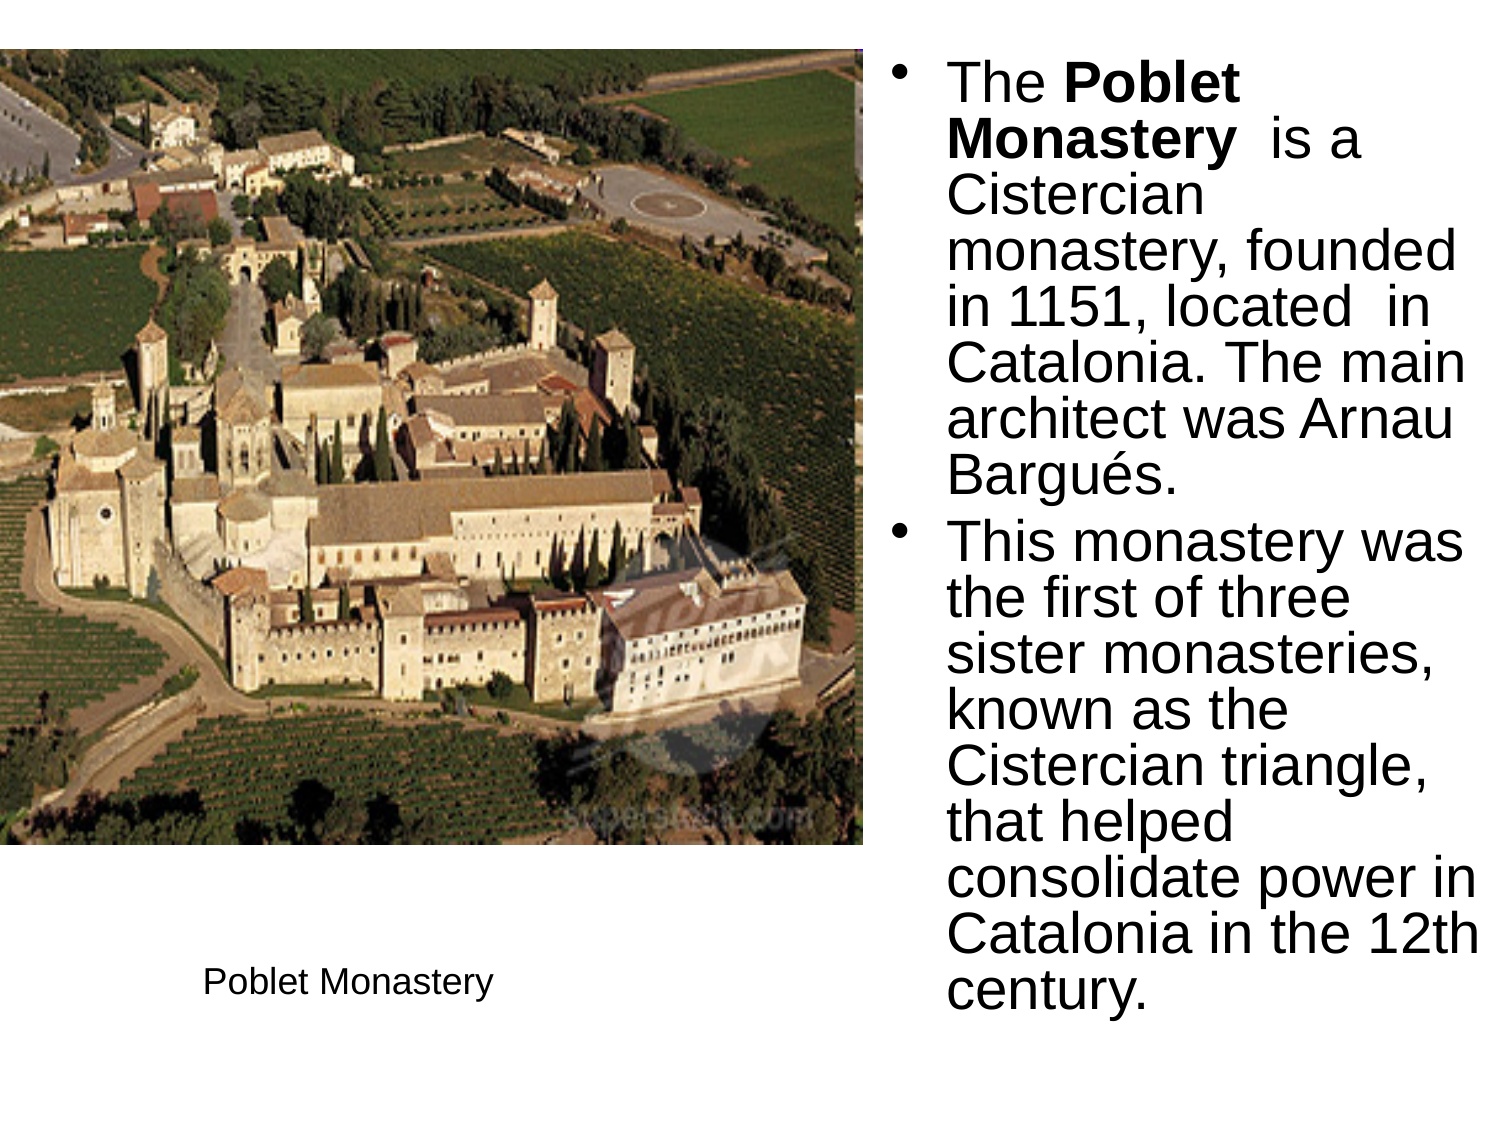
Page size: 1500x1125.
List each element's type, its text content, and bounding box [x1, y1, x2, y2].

text_box Poblet Monastery [187, 949, 509, 1010]
picture [0, 49, 863, 846]
list The Poblet Monastery is a Cistercian monastery, founded in 1151, located in Catalonia. The main architect was Arnau Bargués. This monastery was the first of three sister monasteries, known as the Cistercian triangle, that helped consolidate power in Catalonia in the 12th century. [875, 50, 1500, 1088]
